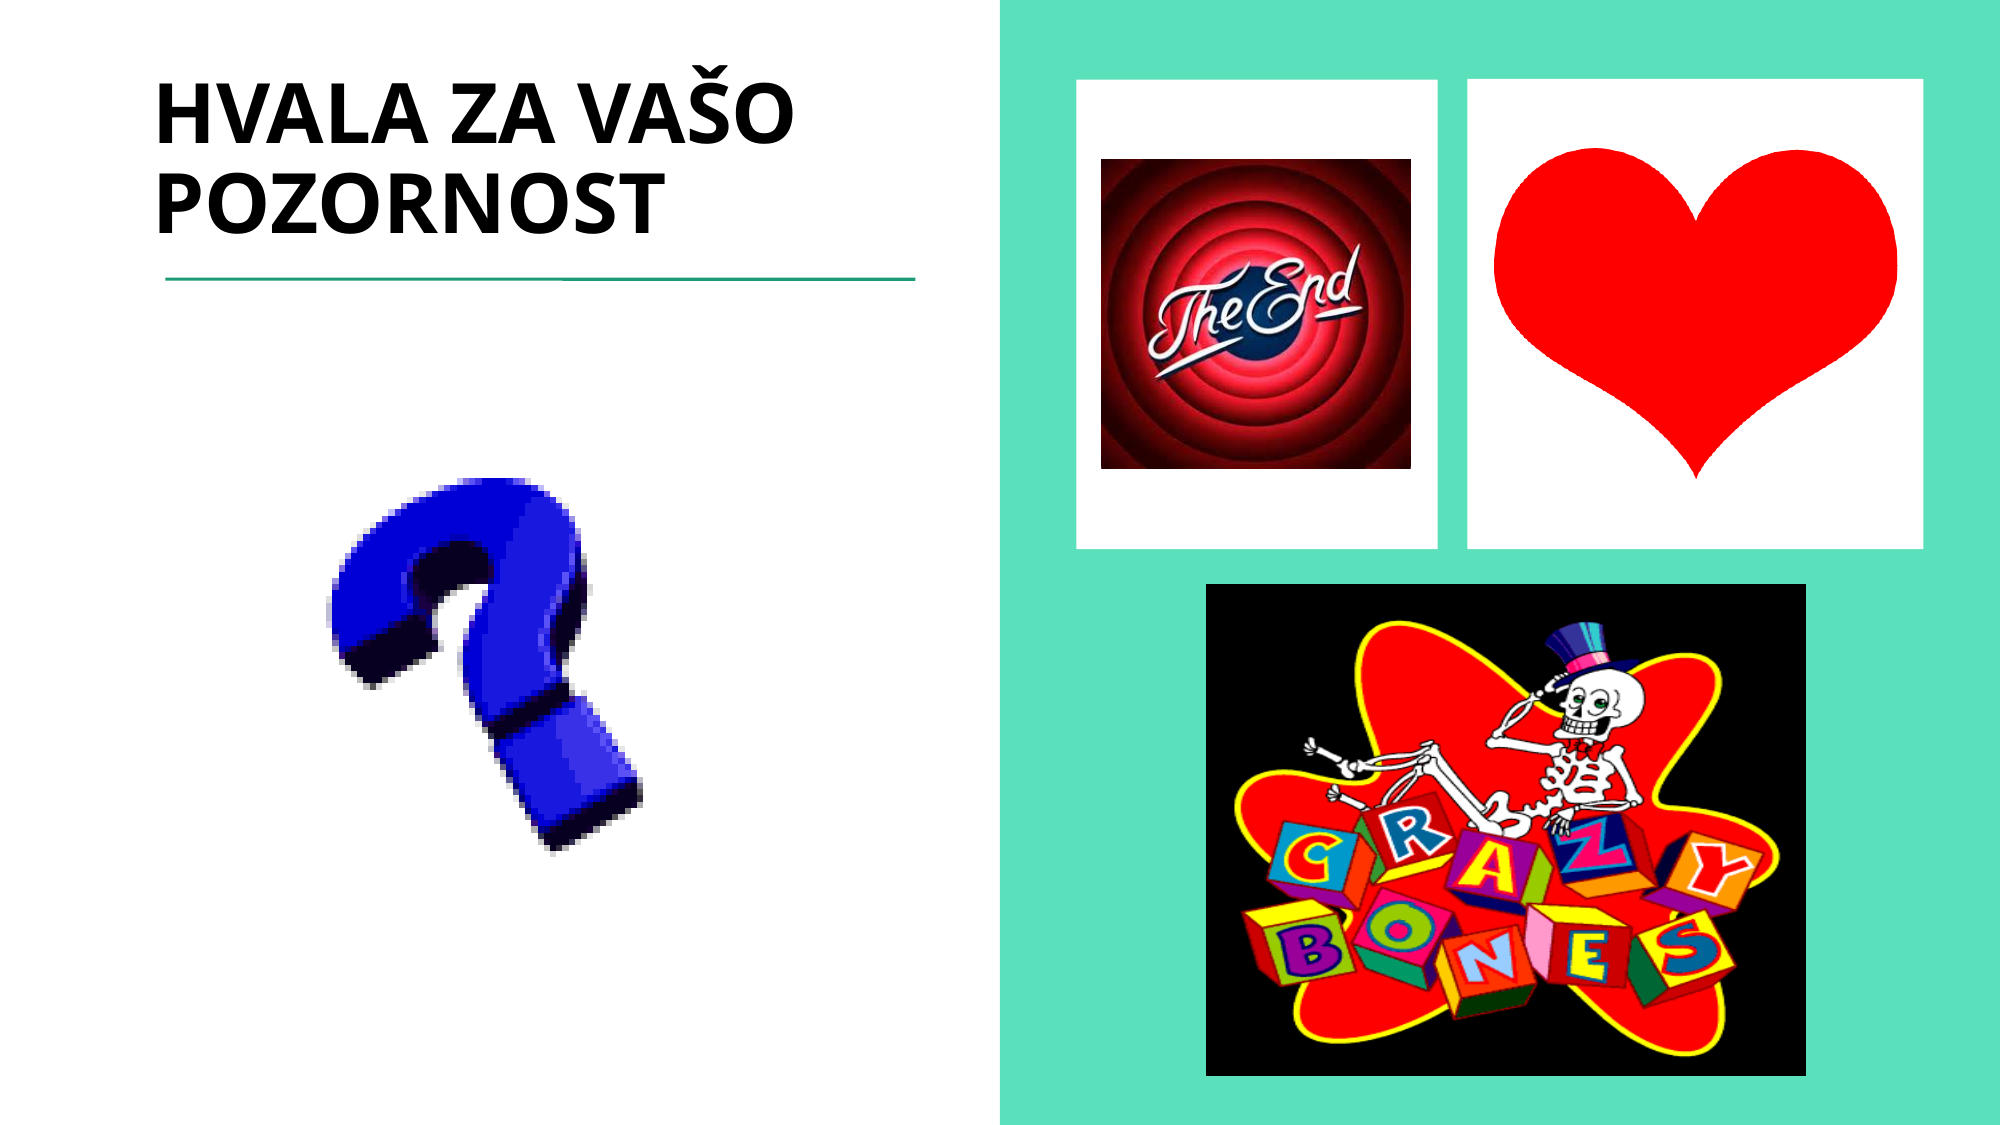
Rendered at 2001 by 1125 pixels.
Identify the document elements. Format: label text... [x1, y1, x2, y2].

picture [1493, 148, 1898, 479]
text_box [999, 0, 2000, 1125]
picture [308, 454, 681, 889]
picture [1206, 584, 1806, 1076]
picture [1101, 159, 1411, 469]
title HVALA ZA VAŠO POZORNOST [137, 59, 955, 259]
